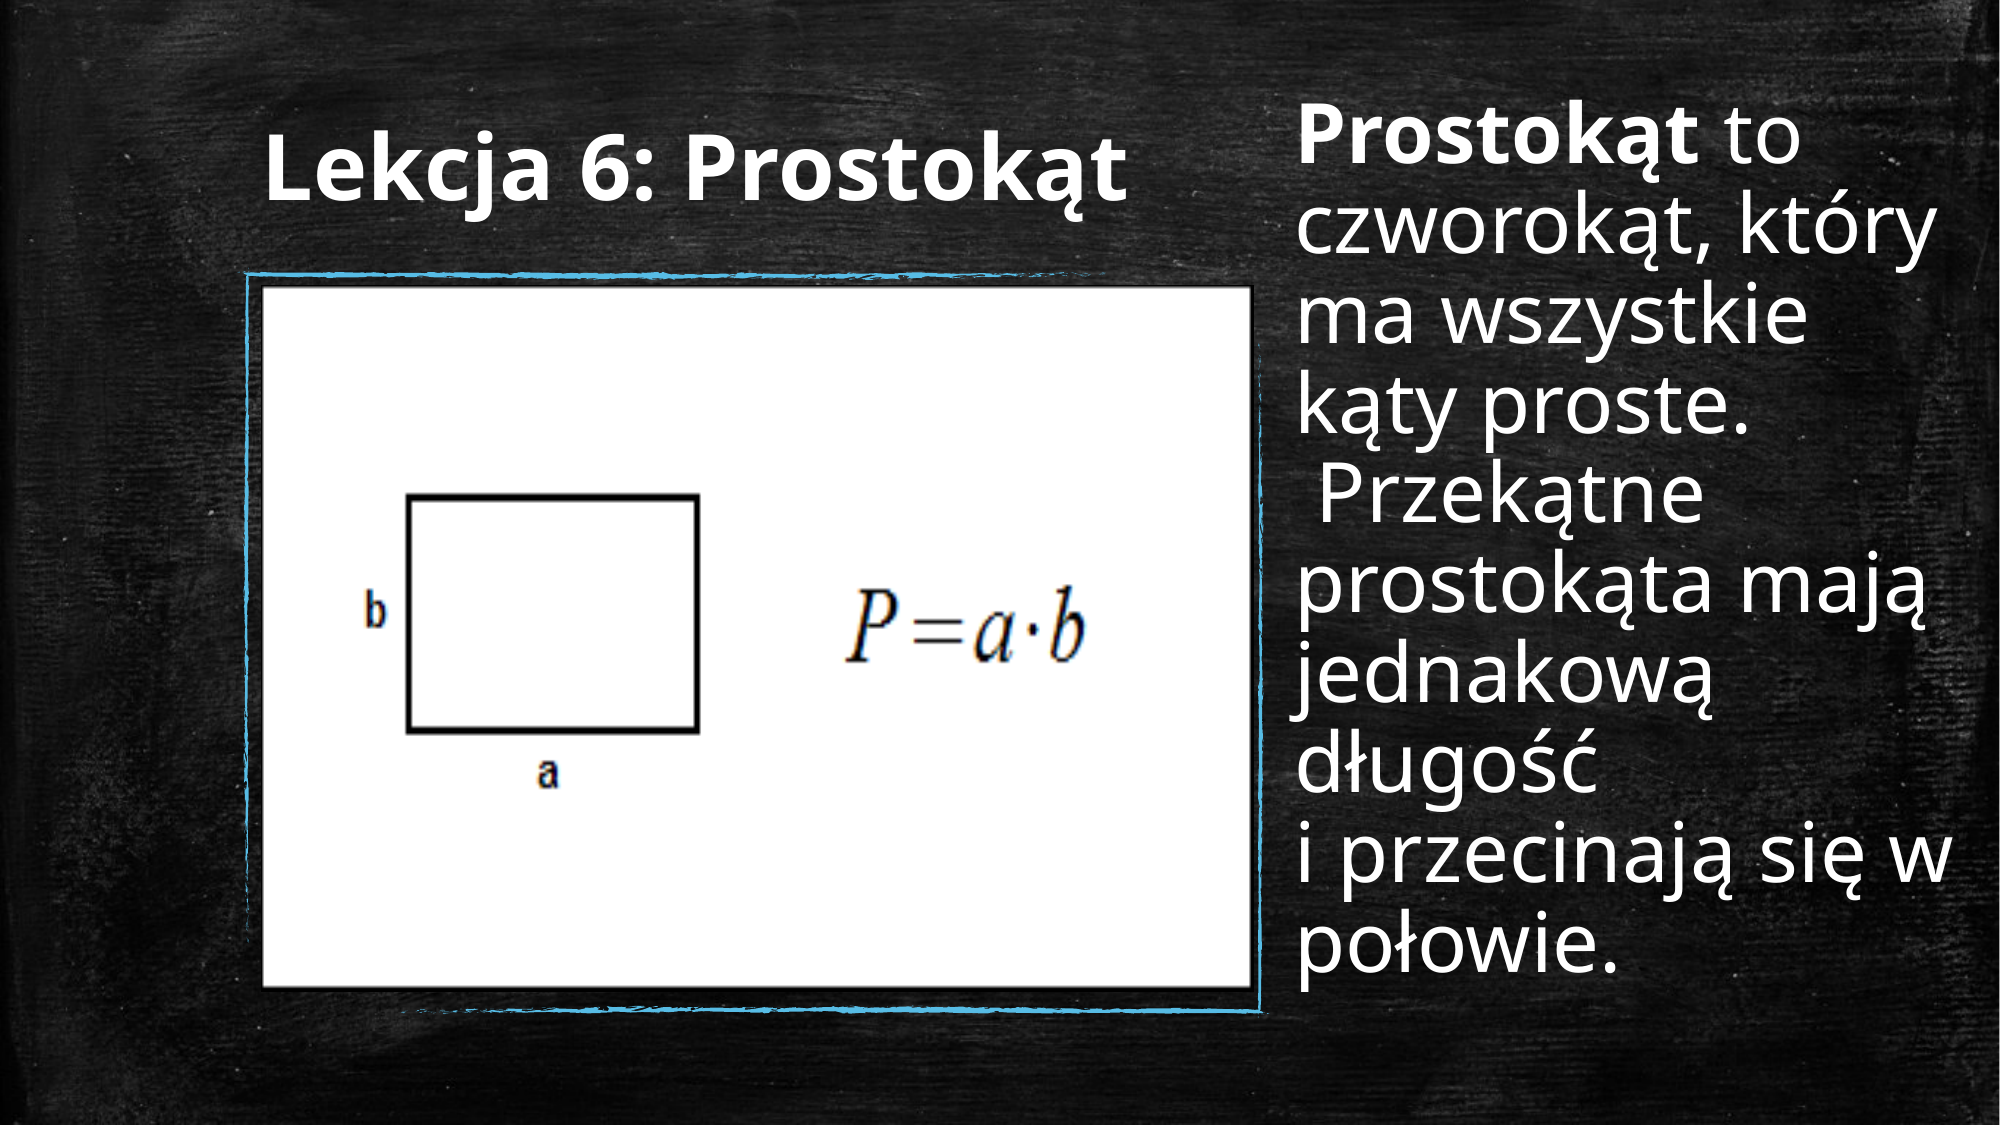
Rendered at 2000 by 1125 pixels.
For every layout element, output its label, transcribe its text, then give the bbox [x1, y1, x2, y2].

list Prostokąt to czworokąt, który ma wszystkie kąty proste. Przekątne prostokąta mają jednakową długość i przecinają się w połowie. [1279, 47, 1989, 998]
picture [261, 285, 1254, 992]
title Lekcja 6: Prostokąt [246, 59, 1279, 228]
